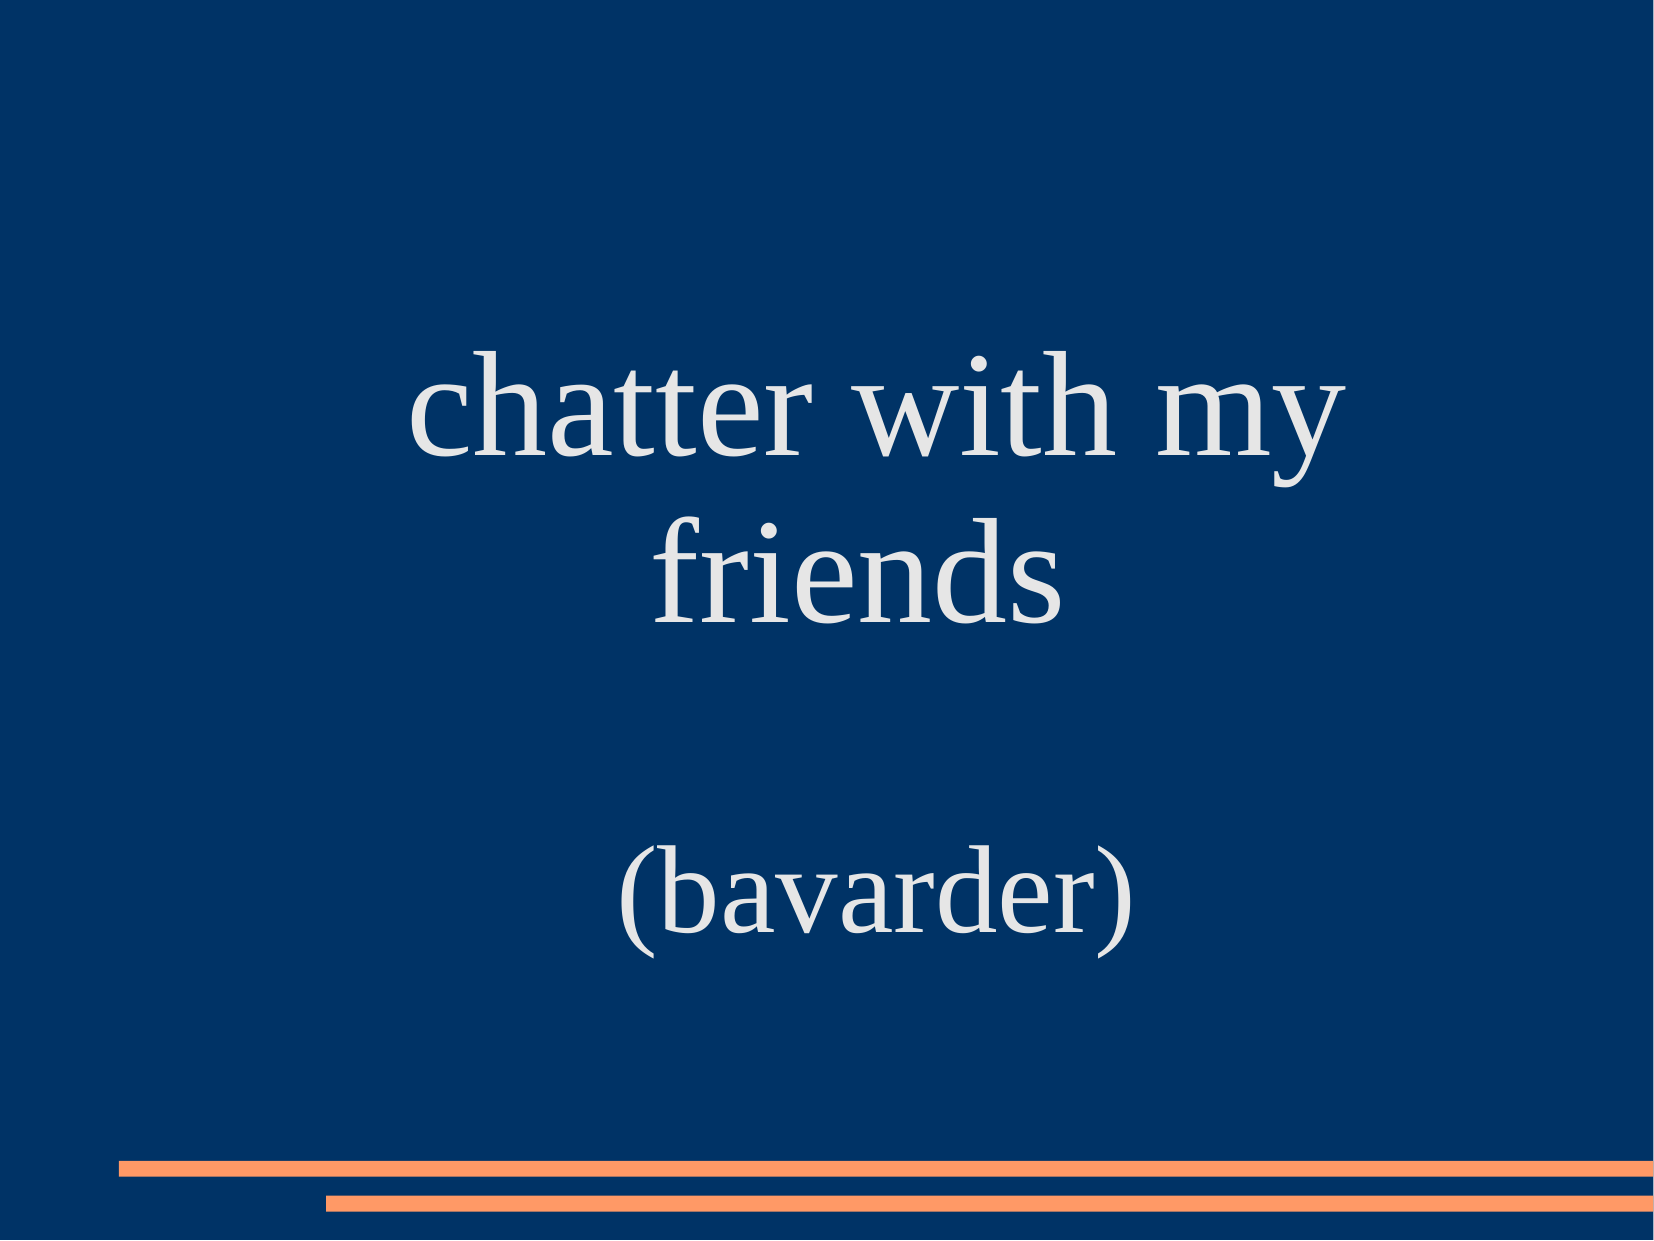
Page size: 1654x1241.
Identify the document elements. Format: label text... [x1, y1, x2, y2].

list chatter with my friends (bavarder) [121, 322, 1561, 1132]
